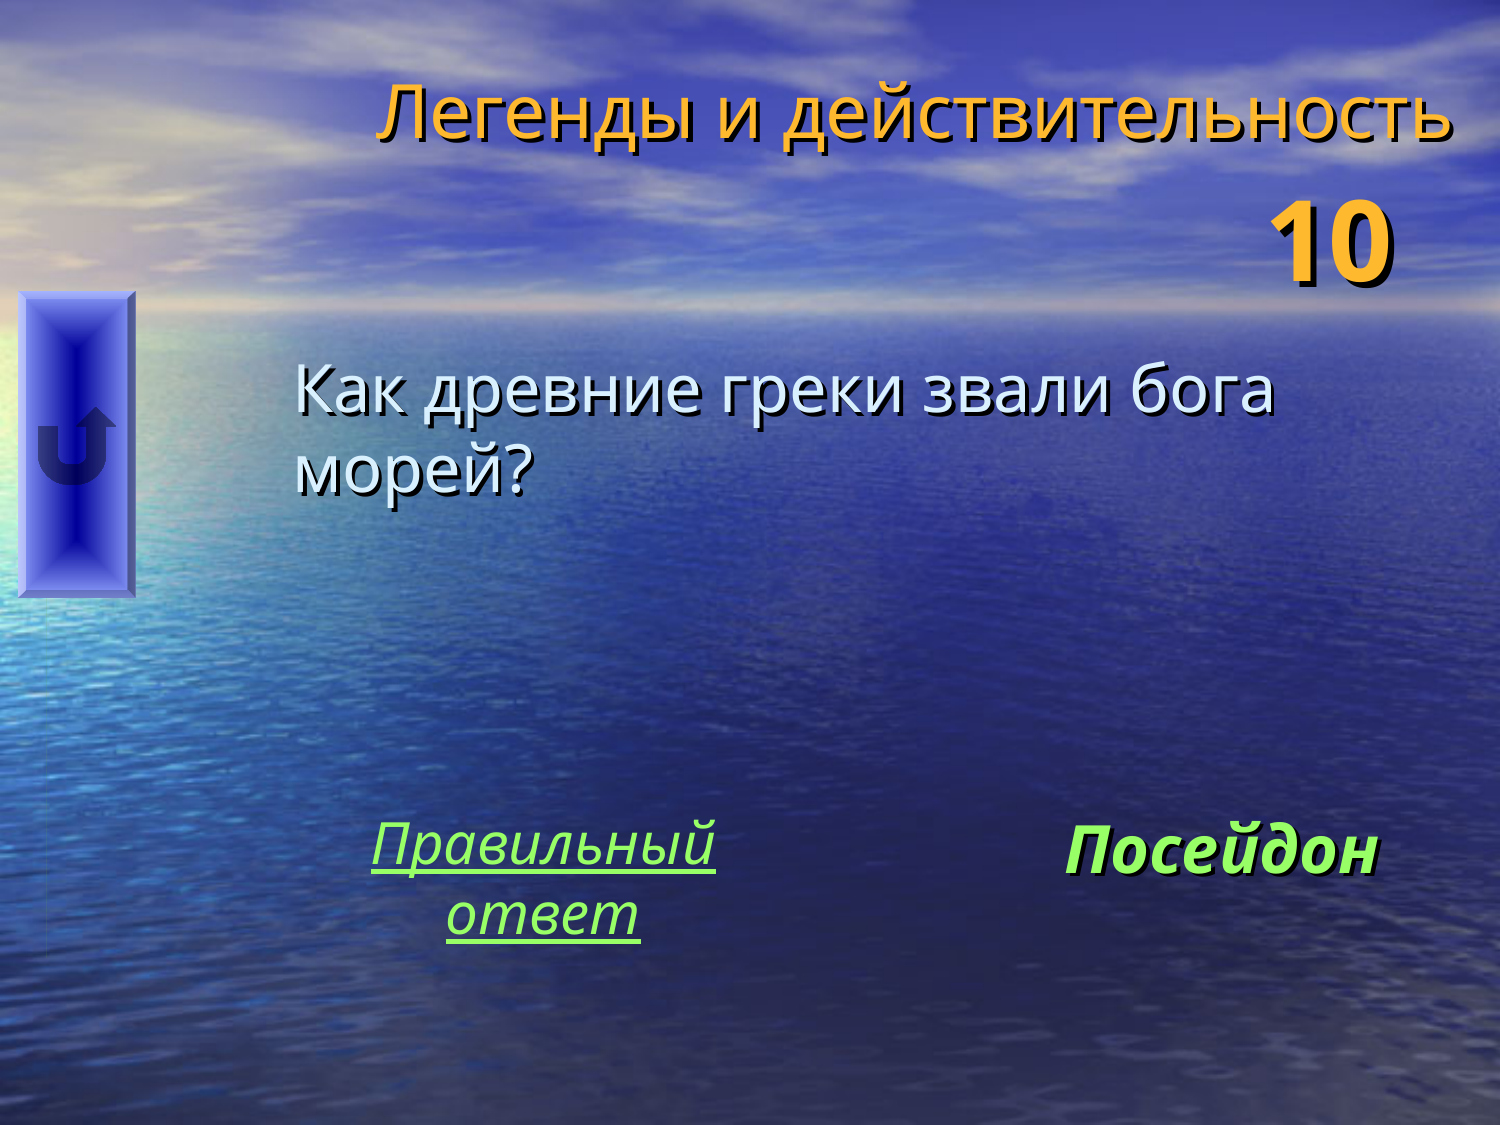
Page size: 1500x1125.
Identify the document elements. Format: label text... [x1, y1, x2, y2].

picture [0, 0, 1500, 1125]
subtitle Как древние греки звали бога морей? [277, 337, 1447, 764]
text_box [19, 290, 136, 598]
title Легенды и действительность [348, 0, 1483, 161]
text_box 10 [1234, 160, 1424, 291]
text_box Правильный ответ [253, 798, 833, 882]
text_box 60 [17, 290, 26, 598]
text_box Посейдон [253, 798, 1412, 1094]
